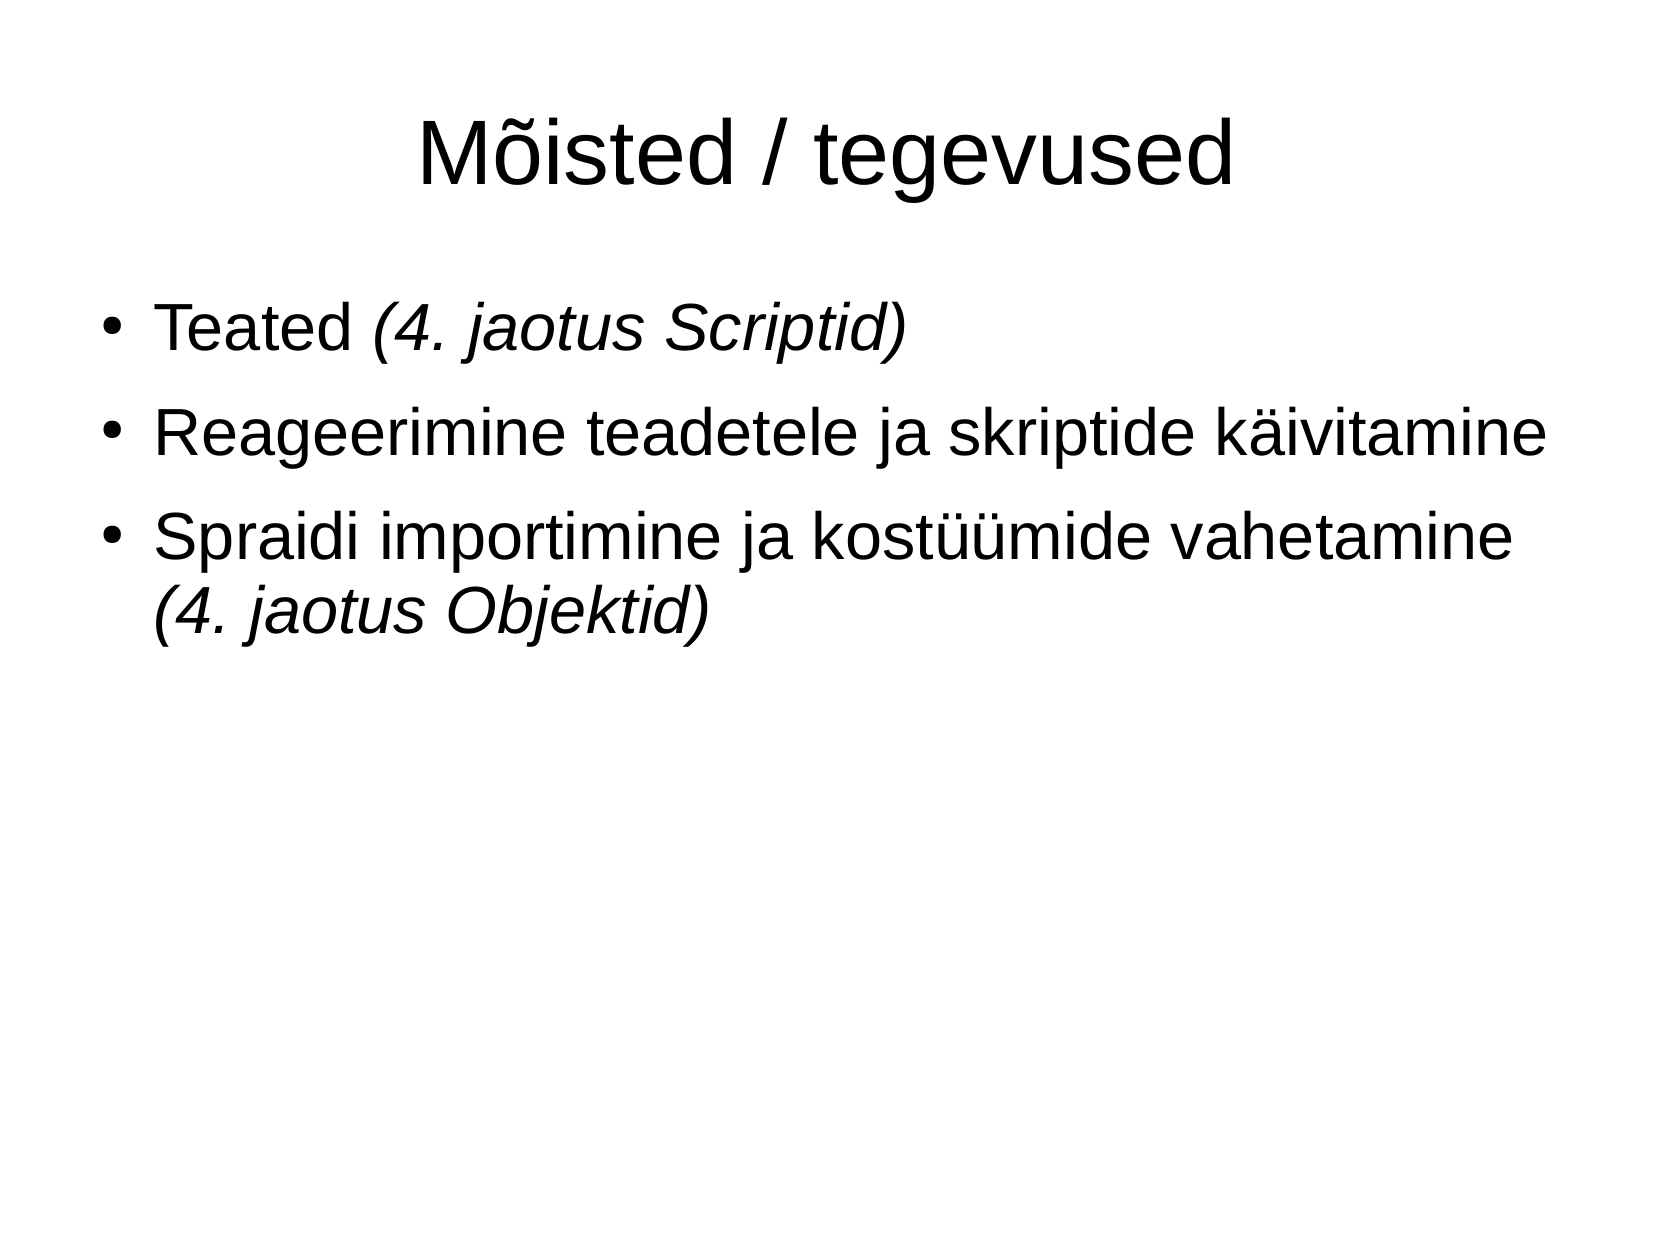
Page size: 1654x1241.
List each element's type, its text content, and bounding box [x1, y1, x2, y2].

title Mõisted / tegevused [82, 56, 1571, 250]
list Teated (4. jaotus Scriptid) Reageerimine teadetele ja skriptide käivitamine Spraidi importimine ja kostüümide vahetamine (4. jaotus Objektid) [82, 290, 1571, 1094]
